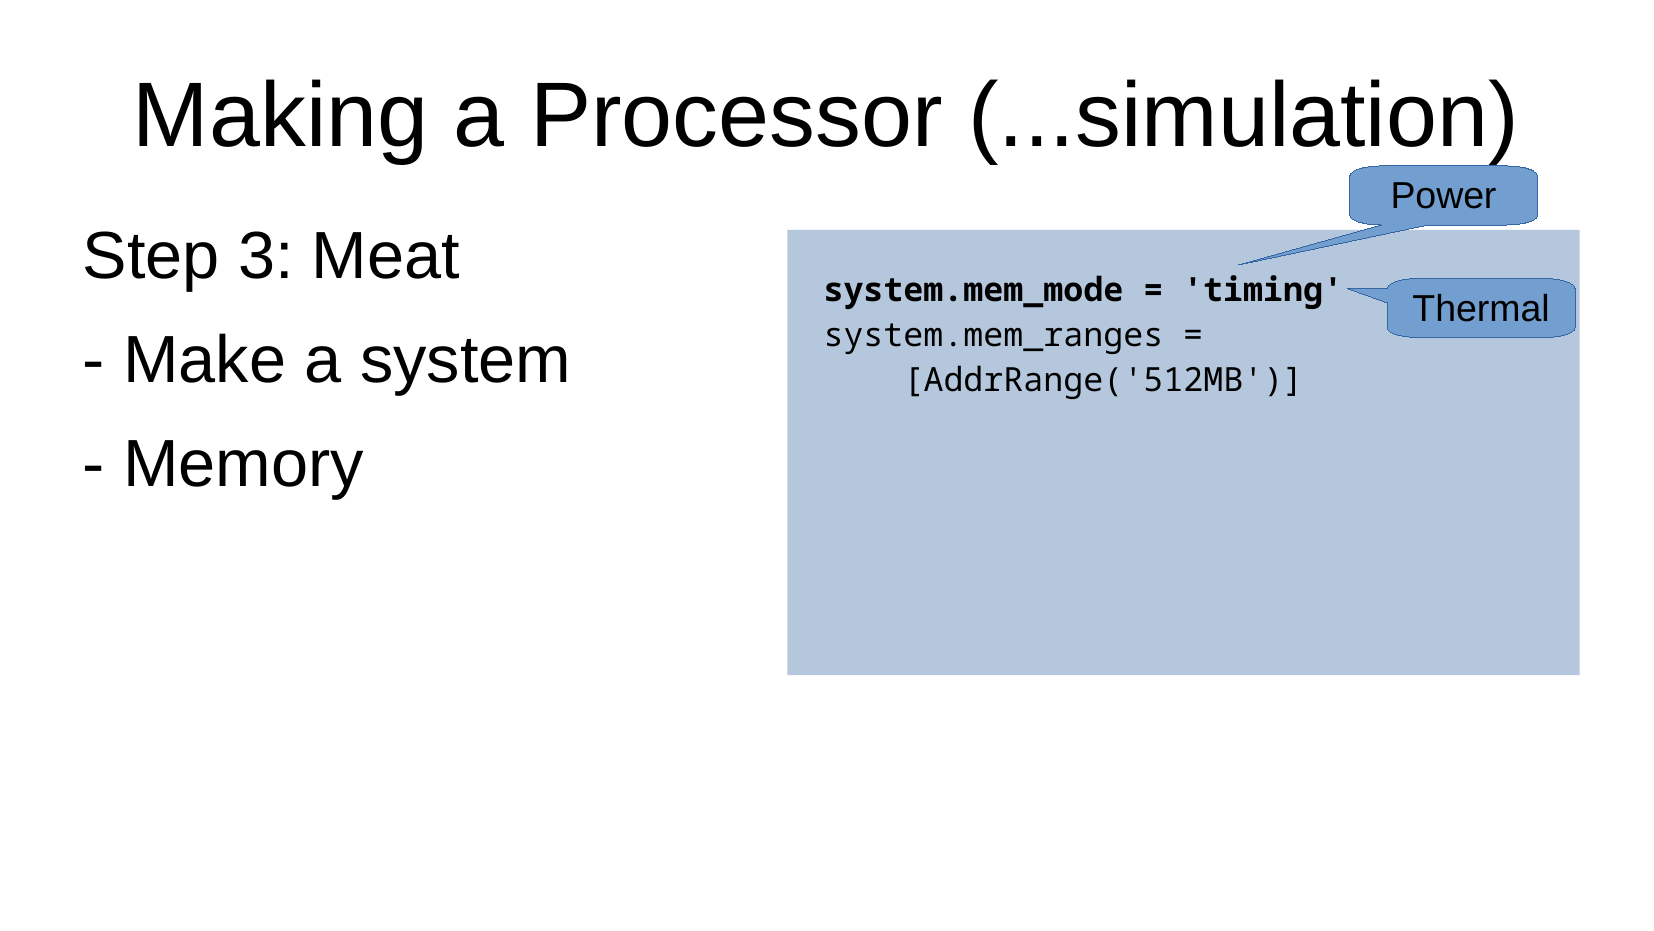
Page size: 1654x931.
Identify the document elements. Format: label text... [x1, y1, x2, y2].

list Step 3: Meat - Make a system - Memory [82, 217, 809, 826]
text_box Power [1238, 165, 1538, 265]
title Making a Processor (...simulation) [82, 37, 1571, 193]
text_box system.mem_mode = 'timing' system.mem_ranges = [AddrRange('512MB')] [787, 229, 1580, 676]
text_box Thermal [1347, 278, 1576, 338]
